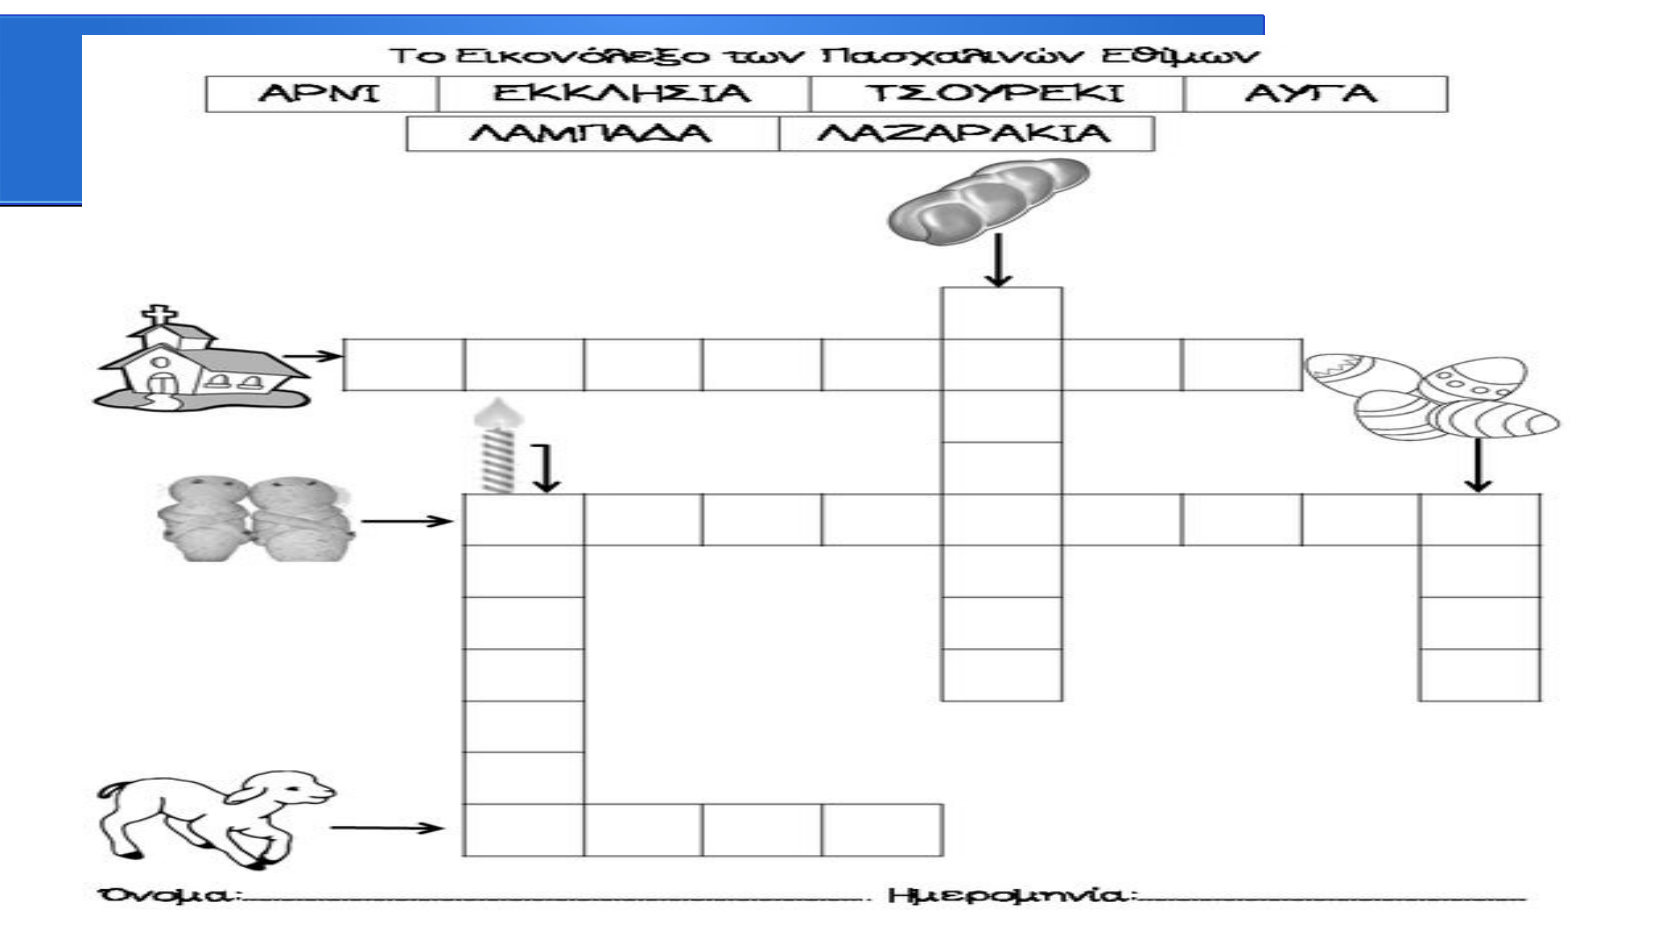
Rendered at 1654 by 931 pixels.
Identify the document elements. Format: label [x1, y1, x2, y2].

picture [82, 35, 1571, 910]
